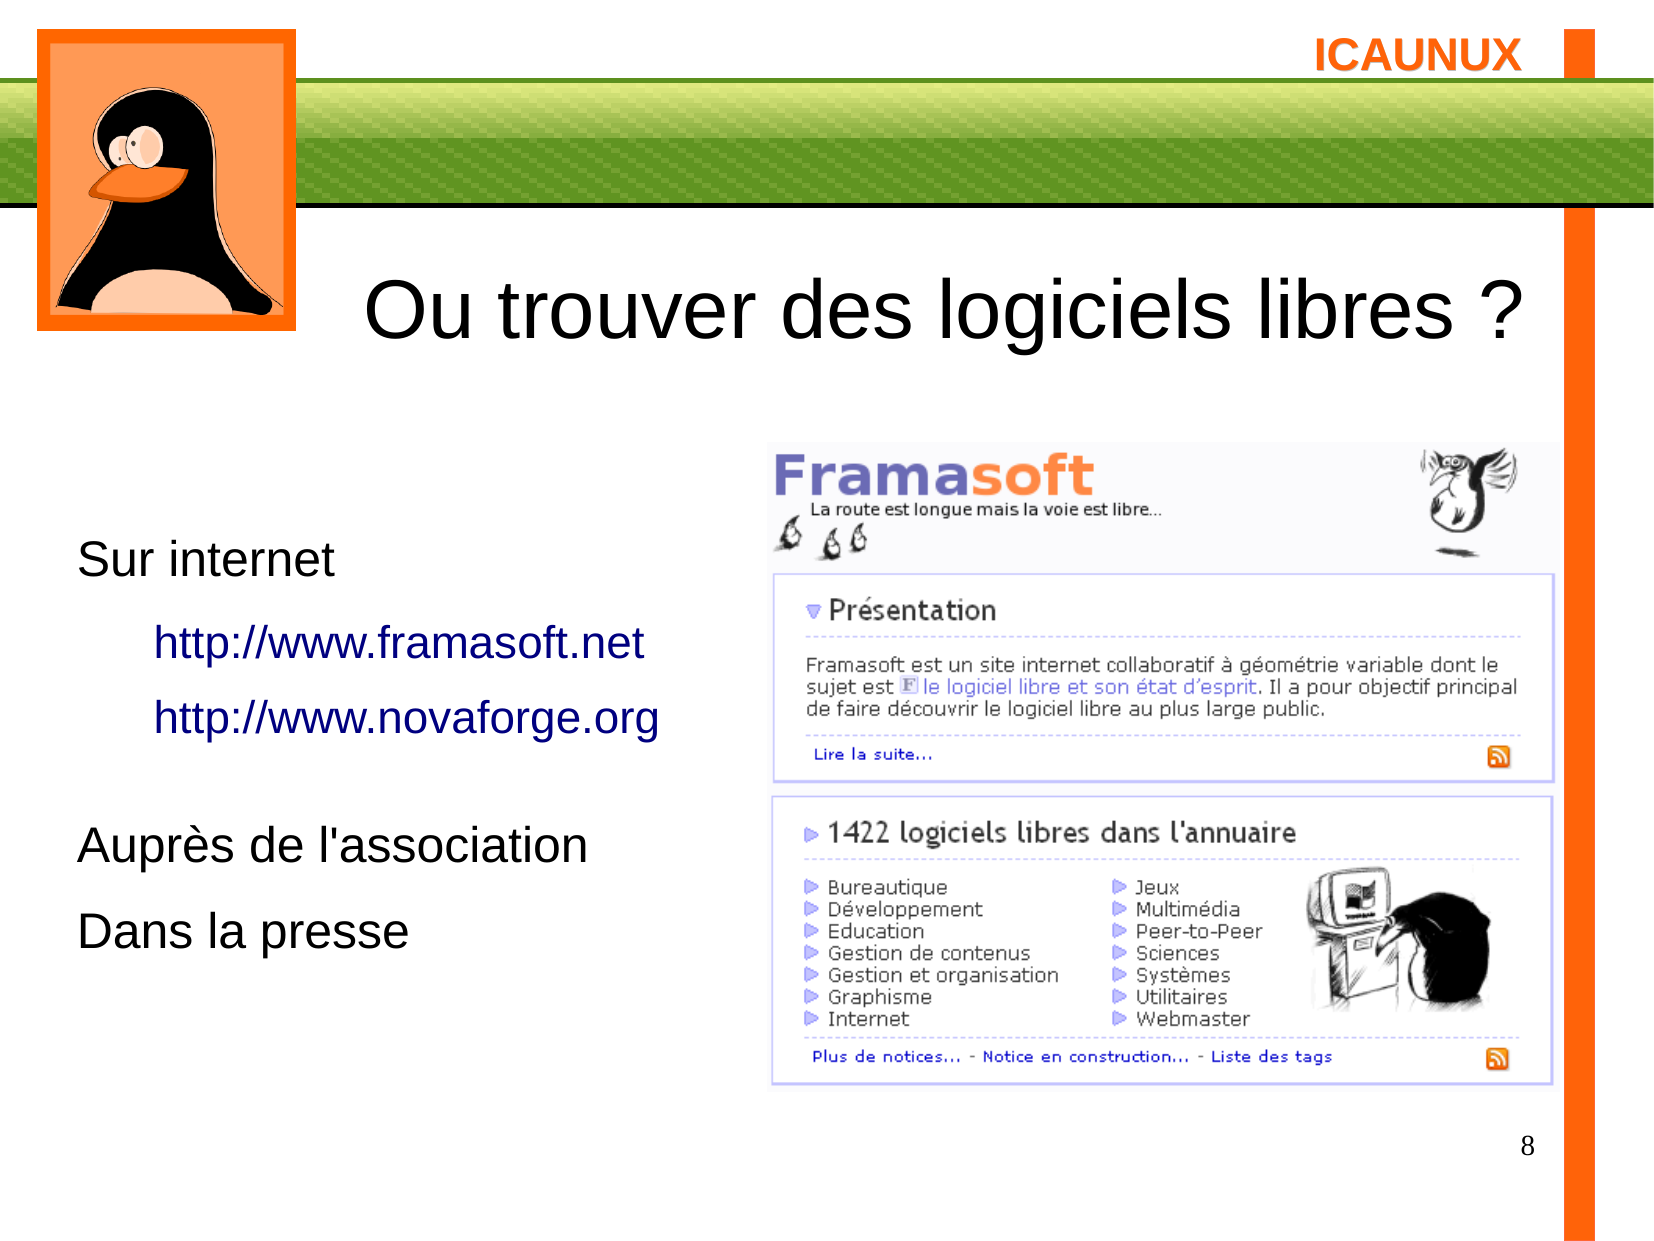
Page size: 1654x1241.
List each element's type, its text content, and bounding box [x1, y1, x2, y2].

title Ou trouver des logiciels libres ? [354, 235, 1536, 384]
picture [767, 442, 1560, 1092]
picture [0, 29, 1654, 331]
list Sur internet http://www.framasoft.net http://www.novaforge.org Auprès de l'association Dans la presse [59, 531, 1483, 1153]
